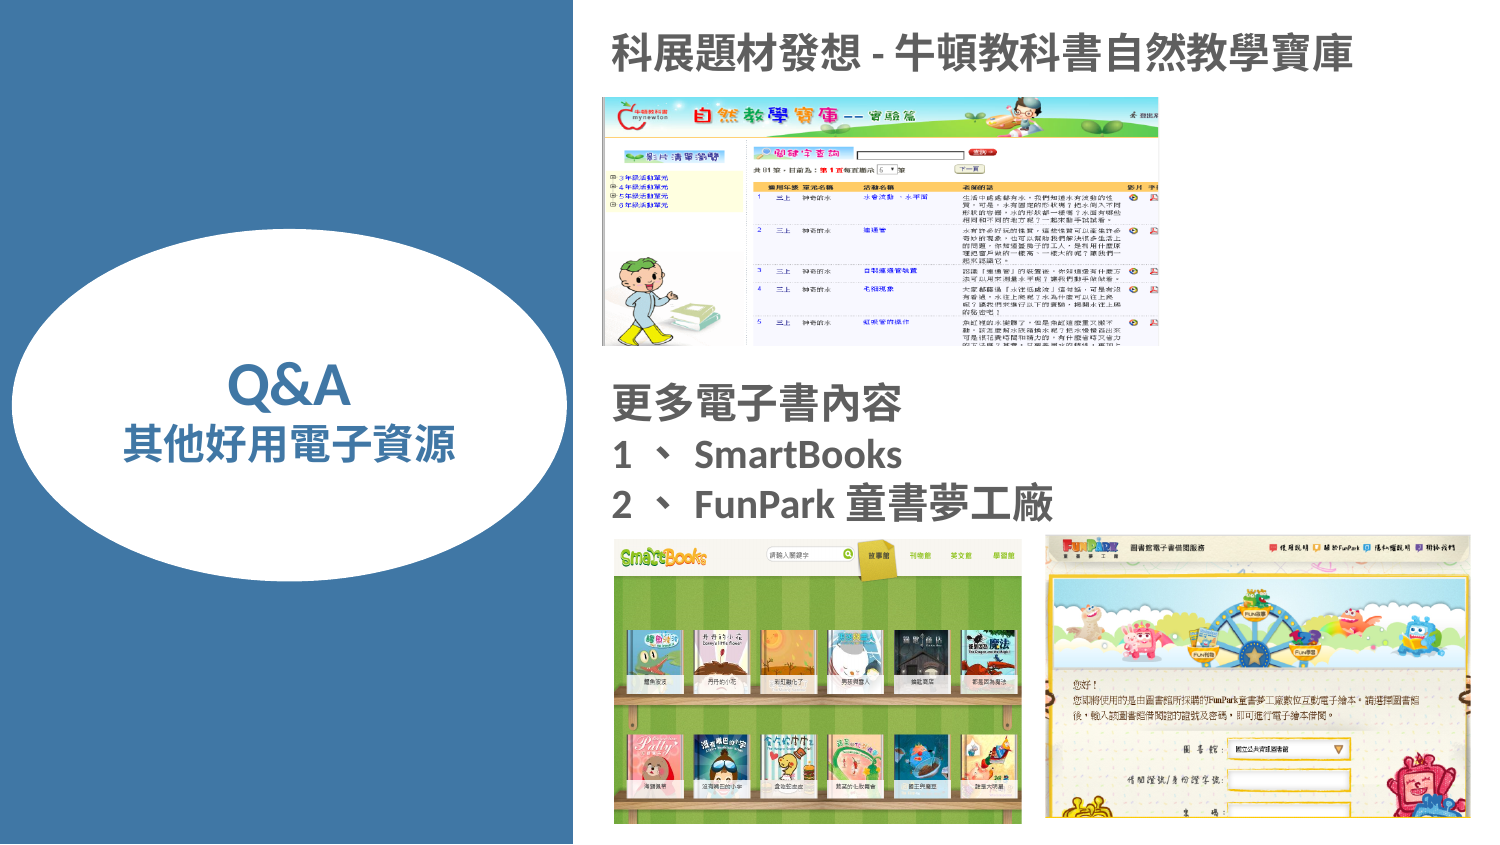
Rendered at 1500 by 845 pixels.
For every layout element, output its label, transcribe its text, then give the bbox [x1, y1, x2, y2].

text_box 更多電子書內容 1、SmartBooks 2、FunPark童書夢工廠 [596, 368, 1377, 586]
text_box Q&A 其他好用電子資源 [11, 228, 567, 582]
picture [614, 539, 1022, 824]
picture [602, 97, 1160, 346]
text_box [0, 0, 573, 844]
text_box 科展題材發想-牛頓教科書自然教學寶庫 [596, 19, 1500, 86]
picture [1045, 534, 1471, 818]
